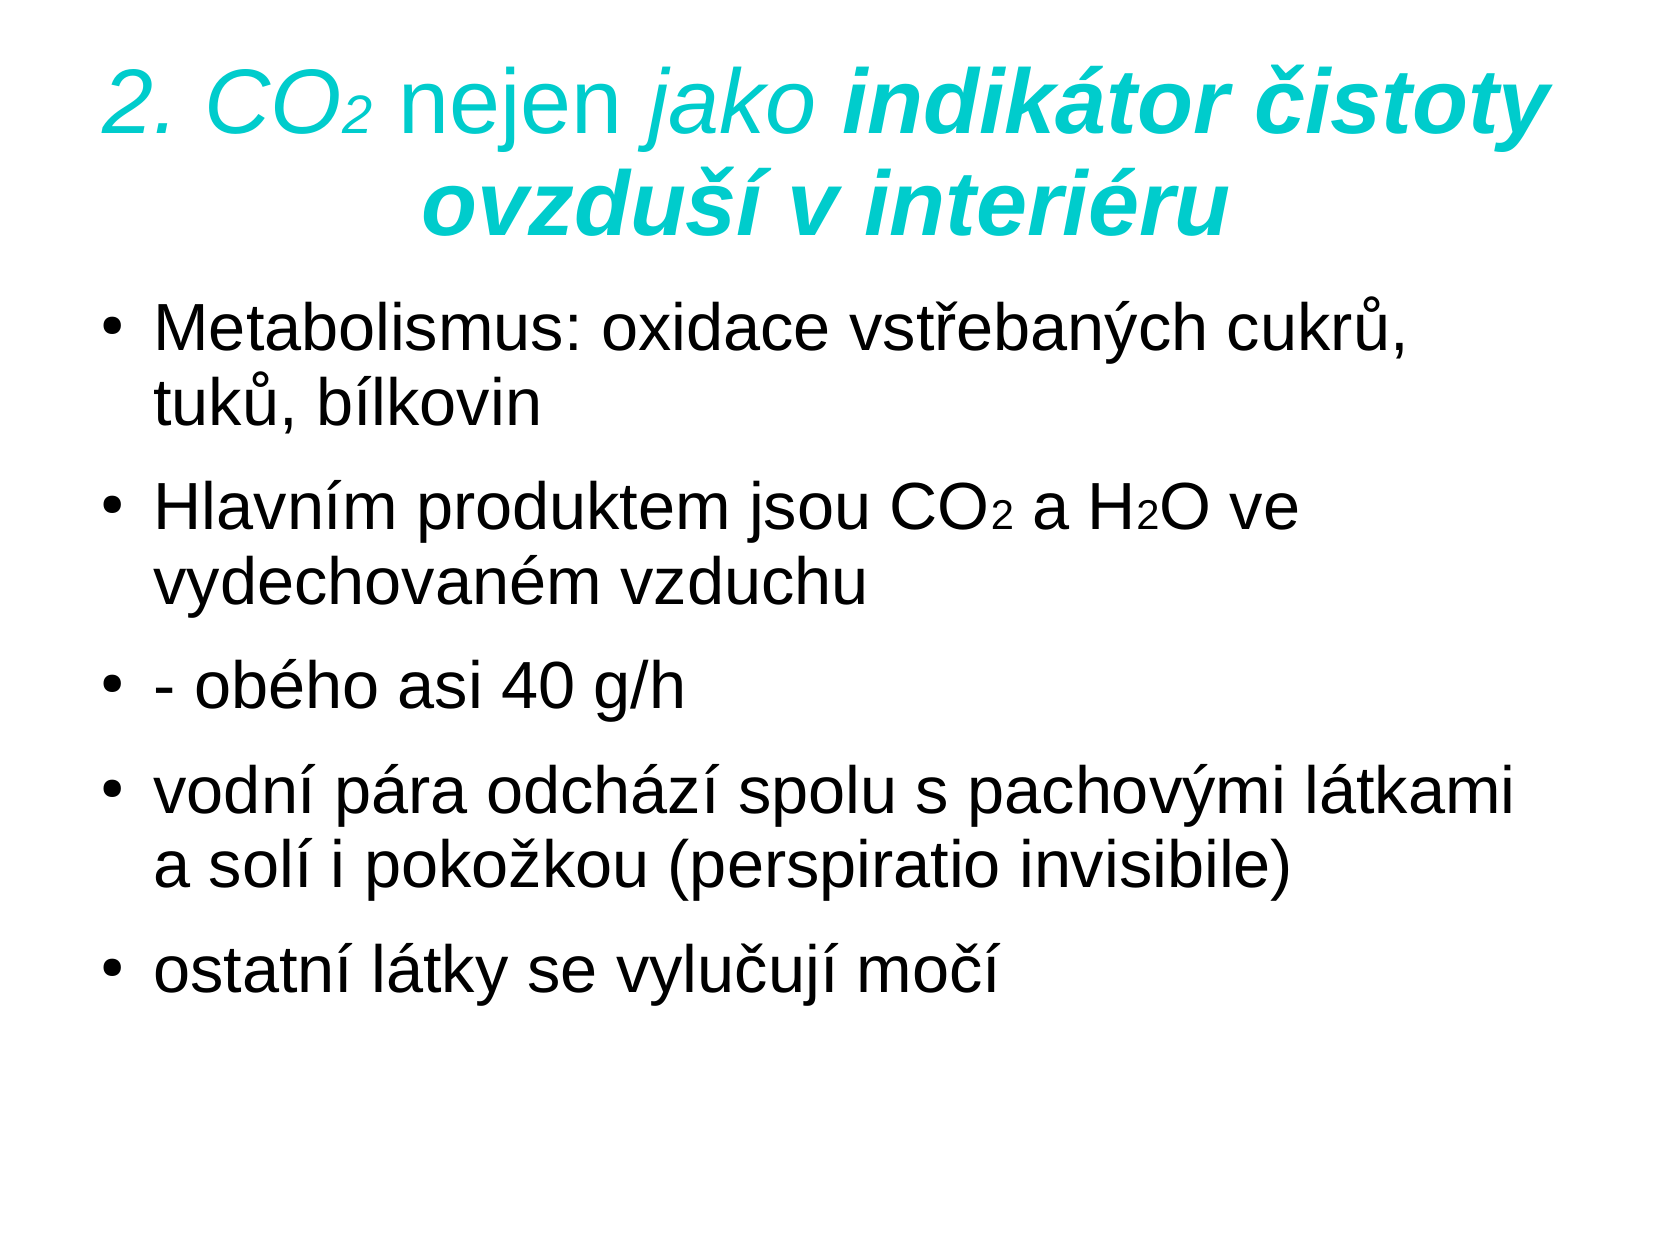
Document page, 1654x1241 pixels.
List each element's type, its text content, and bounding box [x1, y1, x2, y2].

title 2. CO2 nejen jako indikátor čistoty ovzduší v interiéru [82, 49, 1571, 257]
list Metabolismus: oxidace vstřebaných cukrů, tuků, bílkovin Hlavním produktem jsou CO2 a H2O ve vydechovaném vzduchu - obého asi 40 g/h vodní pára odchází spolu s pachovými látkami a solí i pokožkou (perspiratio invisibile) ostatní látky se vylučují močí [82, 290, 1571, 1111]
